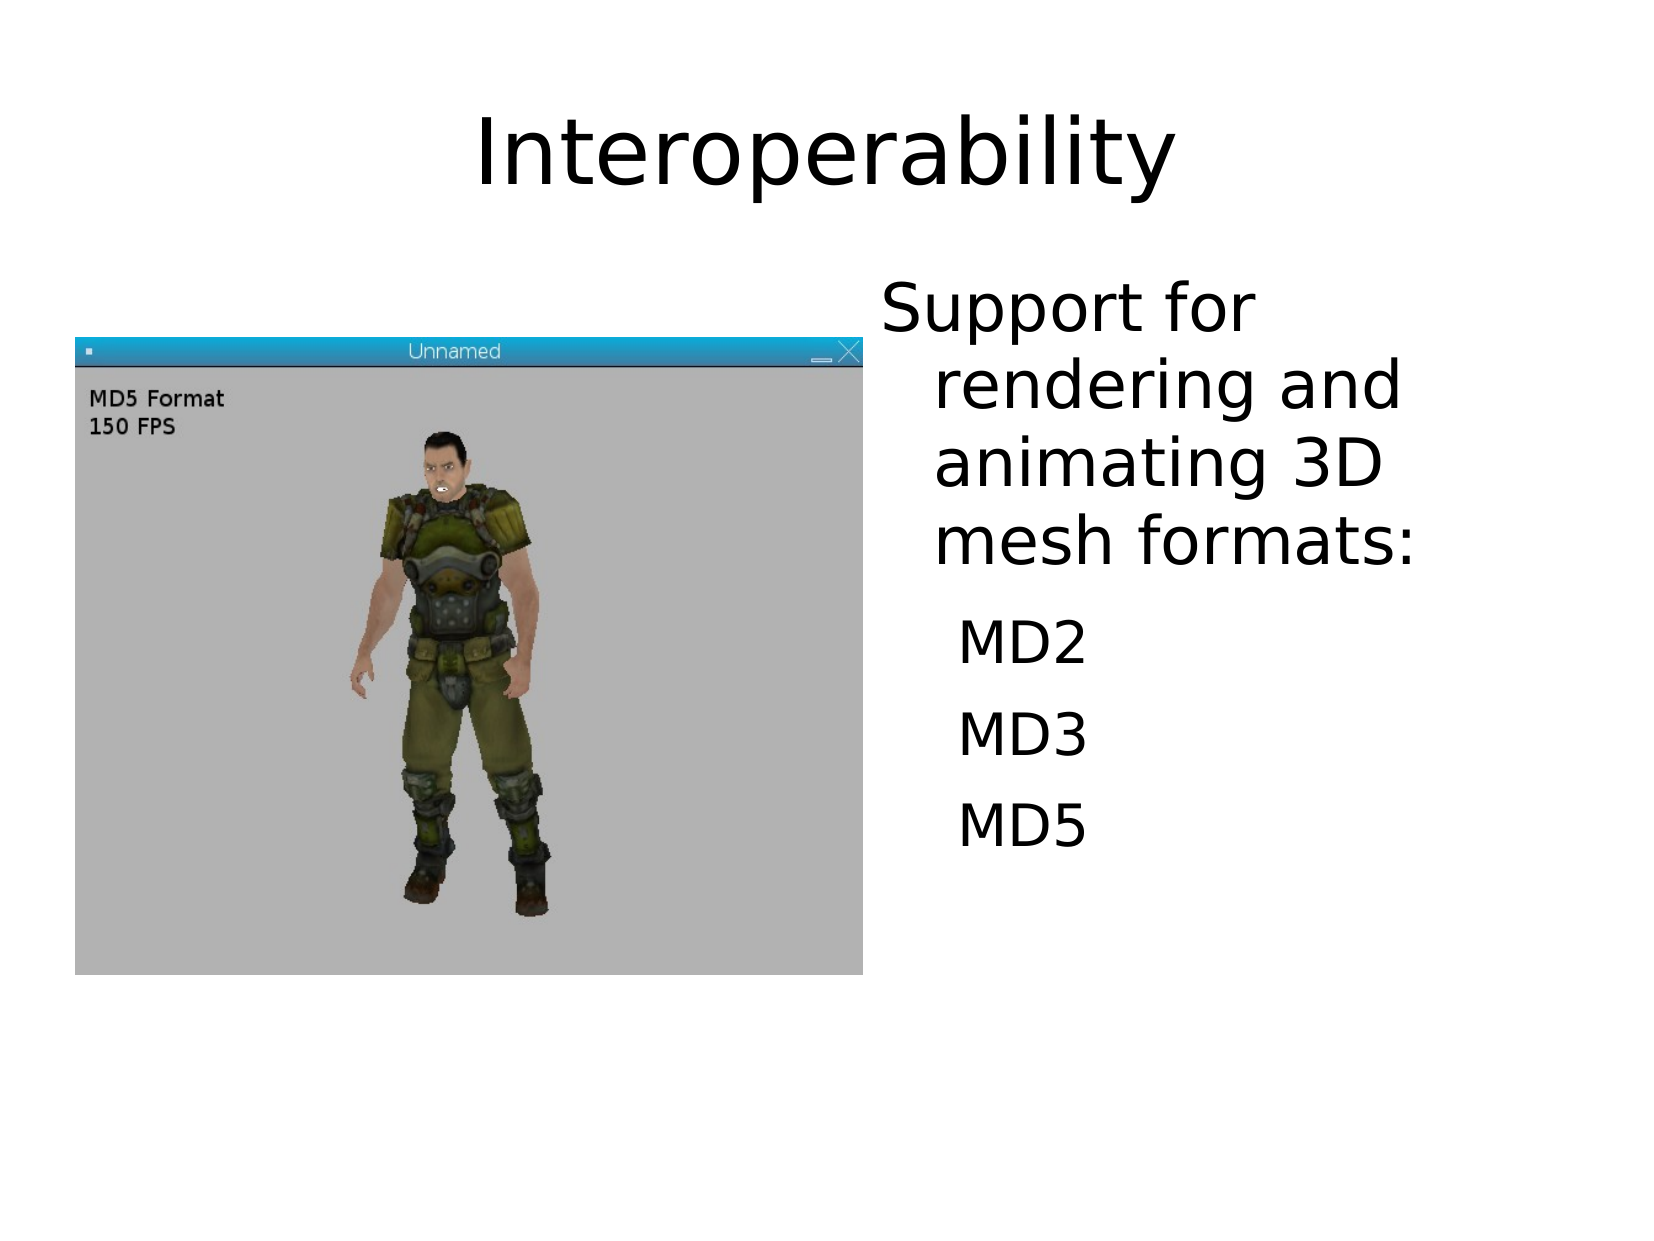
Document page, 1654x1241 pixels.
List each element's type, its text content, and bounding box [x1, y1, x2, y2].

title Interoperability [82, 49, 1571, 257]
list Support for rendering and animating 3D mesh formats: MD2 MD3 MD5 [862, 268, 1589, 1088]
picture [75, 340, 862, 976]
